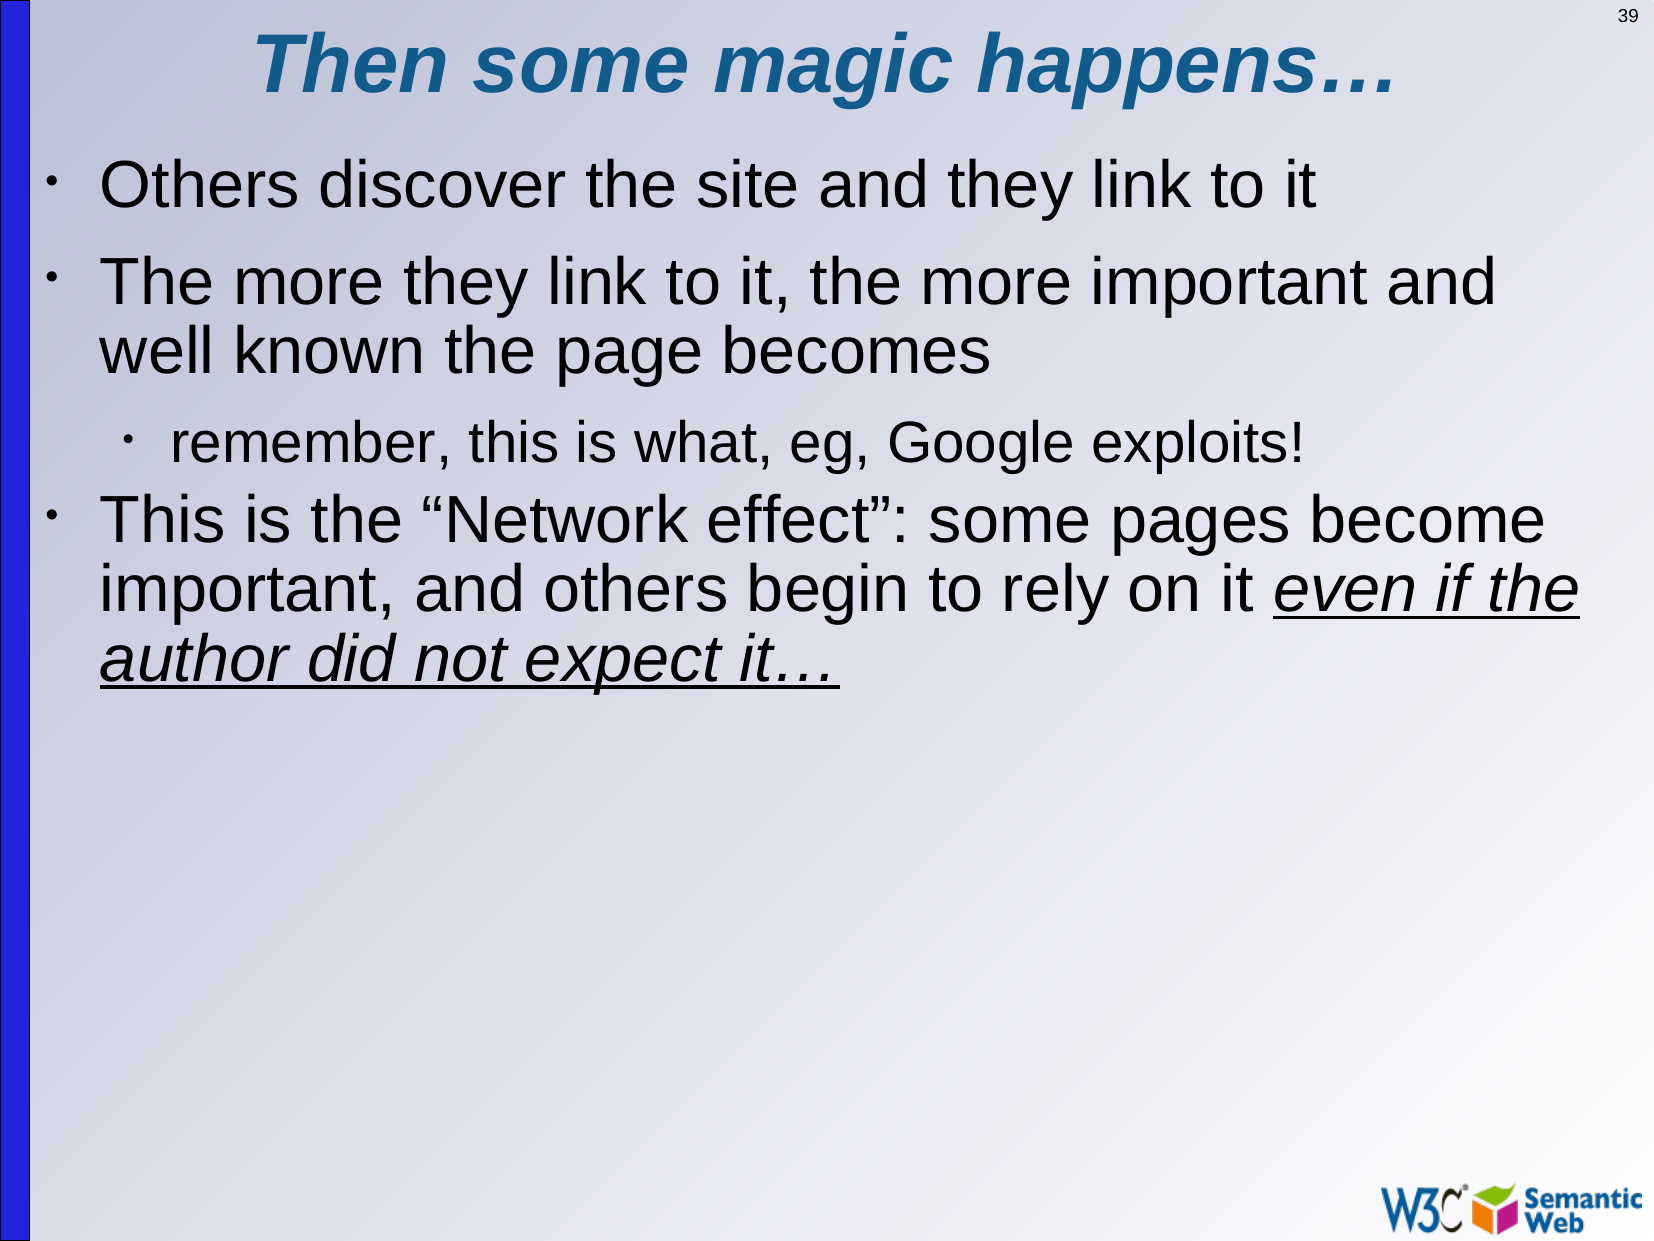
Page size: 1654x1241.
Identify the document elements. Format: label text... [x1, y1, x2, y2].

picture [1381, 1181, 1642, 1235]
list Others discover the site and they link to it The more they link to it, the more important and well known the page becomes remember, this is what, eg, Google exploits! This is the “Network effect”: some pages become important, and others begin to rely on it even if the author did not expect it… [29, 147, 1624, 1134]
title Then some magic happens… [0, 5, 1654, 125]
